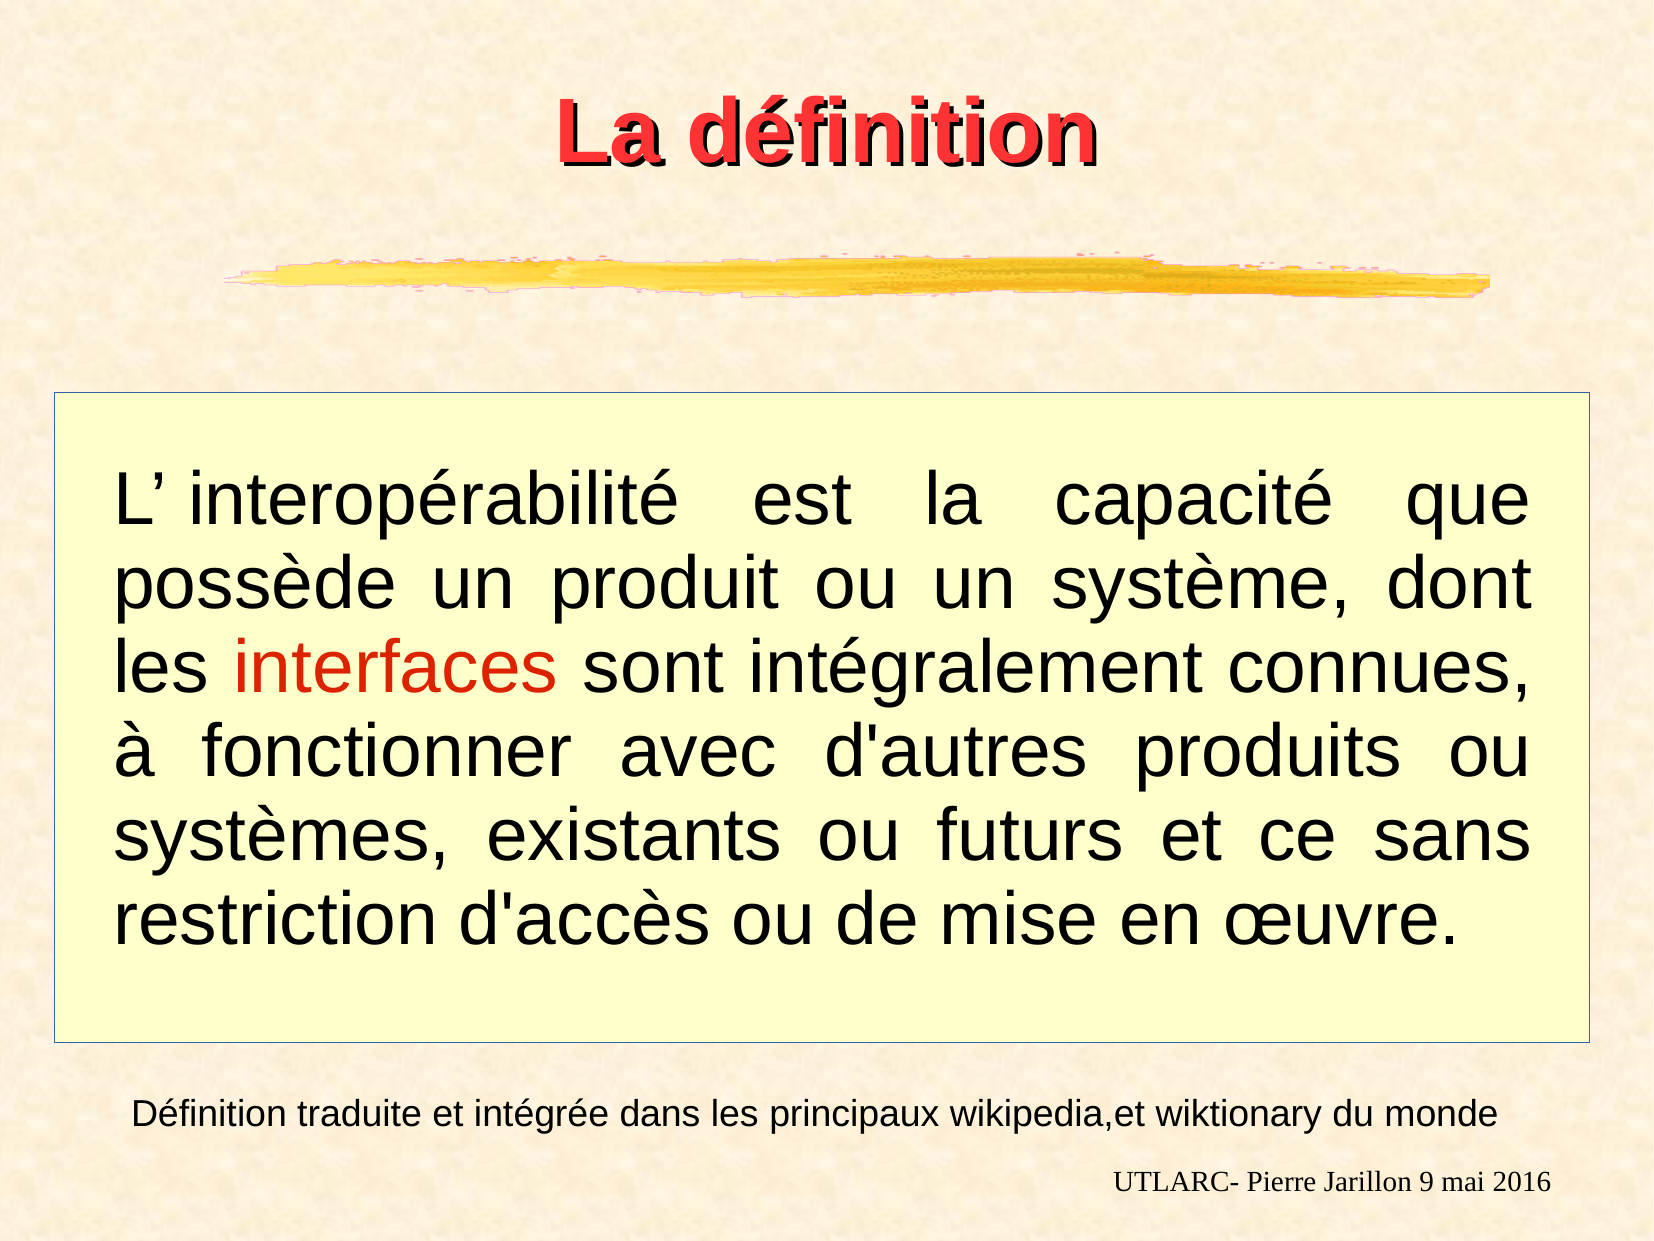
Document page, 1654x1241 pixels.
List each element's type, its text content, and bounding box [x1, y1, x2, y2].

title La définition [82, 49, 1571, 213]
picture [0, 0, 1654, 1241]
text_box Définition traduite et intégrée dans les principaux wikipedia,et wiktionary du monde [116, 1085, 1526, 1151]
text_box [54, 392, 1590, 1043]
text_box L’ interopérabilité est la capacité que possède un produit ou un système, dont les interfaces sont intégralement connues, à fonctionner avec d'autres produits ou systèmes, existants ou futurs et ce sans restriction d'accès ou de mise en œuvre. [98, 449, 1548, 975]
